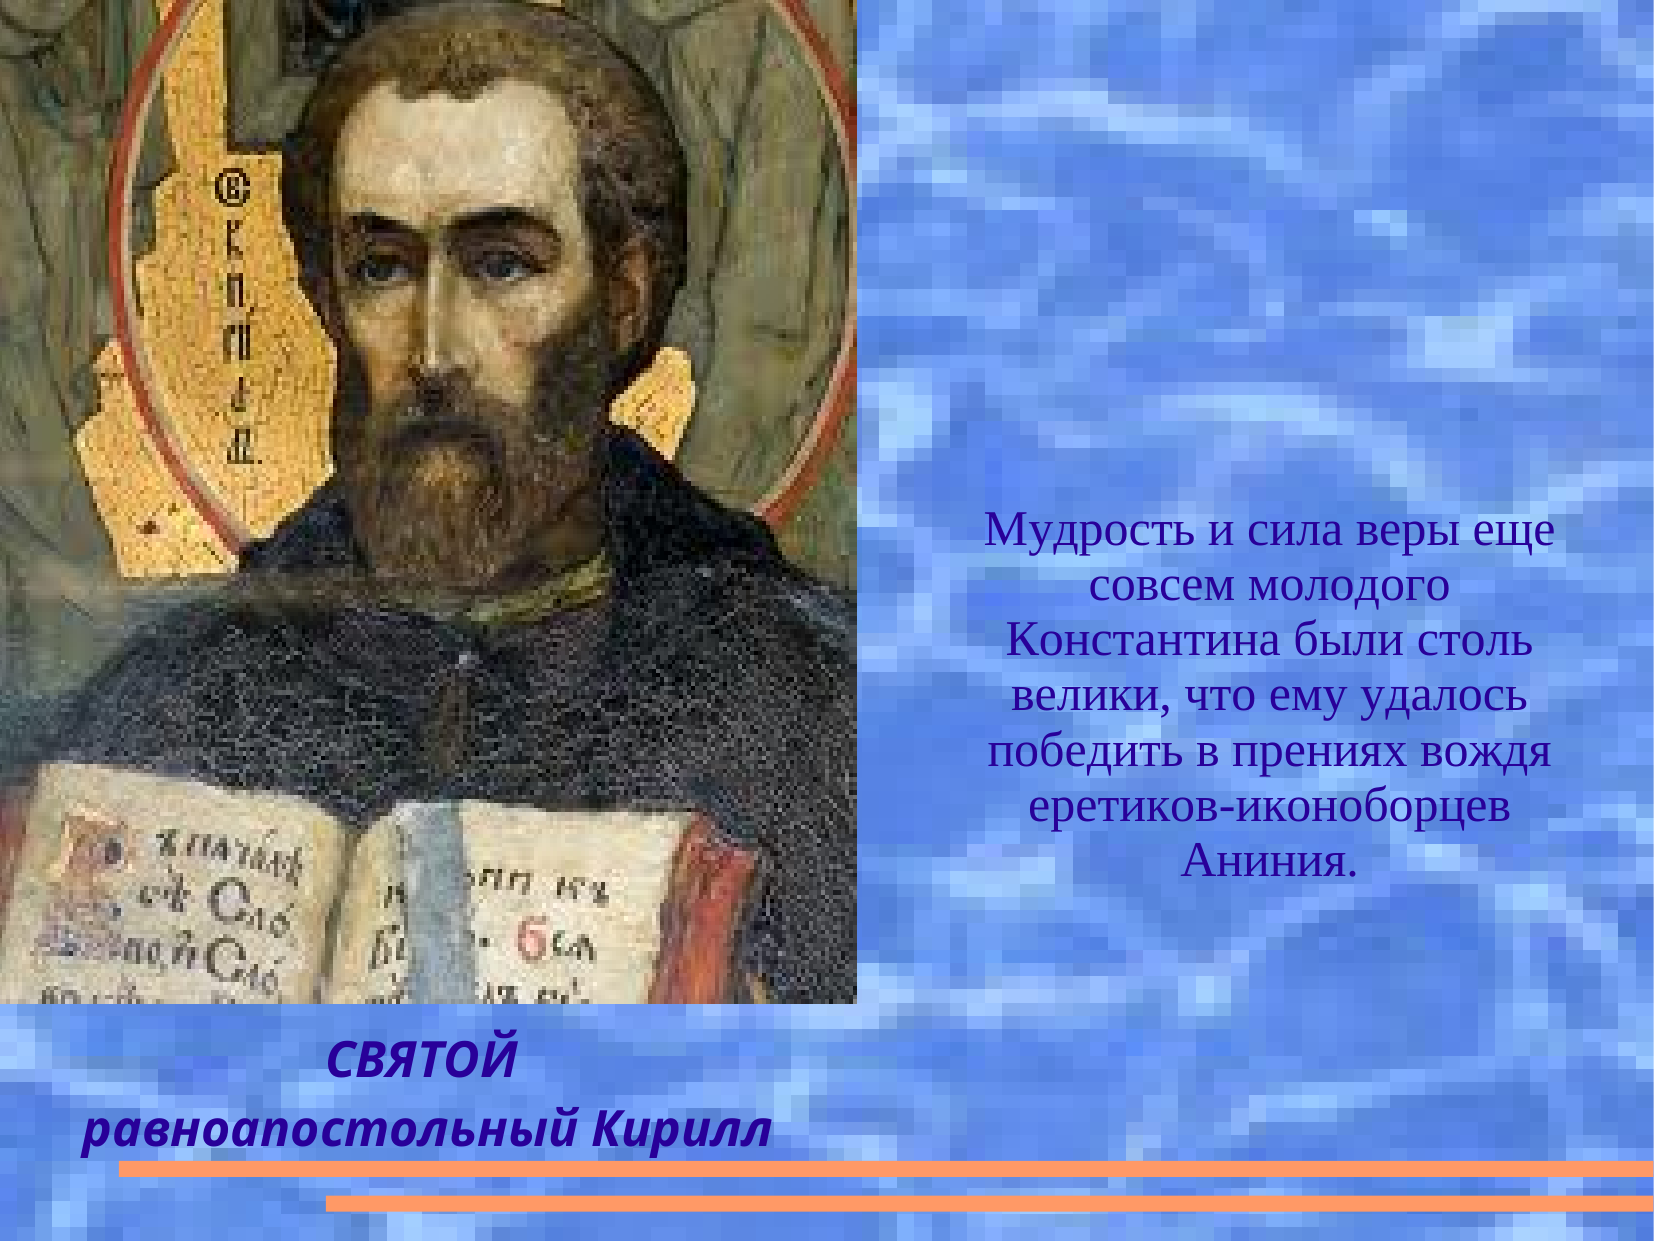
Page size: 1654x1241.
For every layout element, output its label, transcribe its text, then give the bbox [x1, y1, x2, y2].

title СВЯТОЙ равноапостольный Кирилл [0, 1003, 857, 1182]
picture [0, 0, 1654, 1160]
subtitle Мудрость и сила веры еще совсем молодого Константина были столь велики, что ему удалось победить в прениях вождя еретиков-иконоборцев Аниния. [974, 413, 1565, 975]
picture [0, 1177, 1654, 1241]
